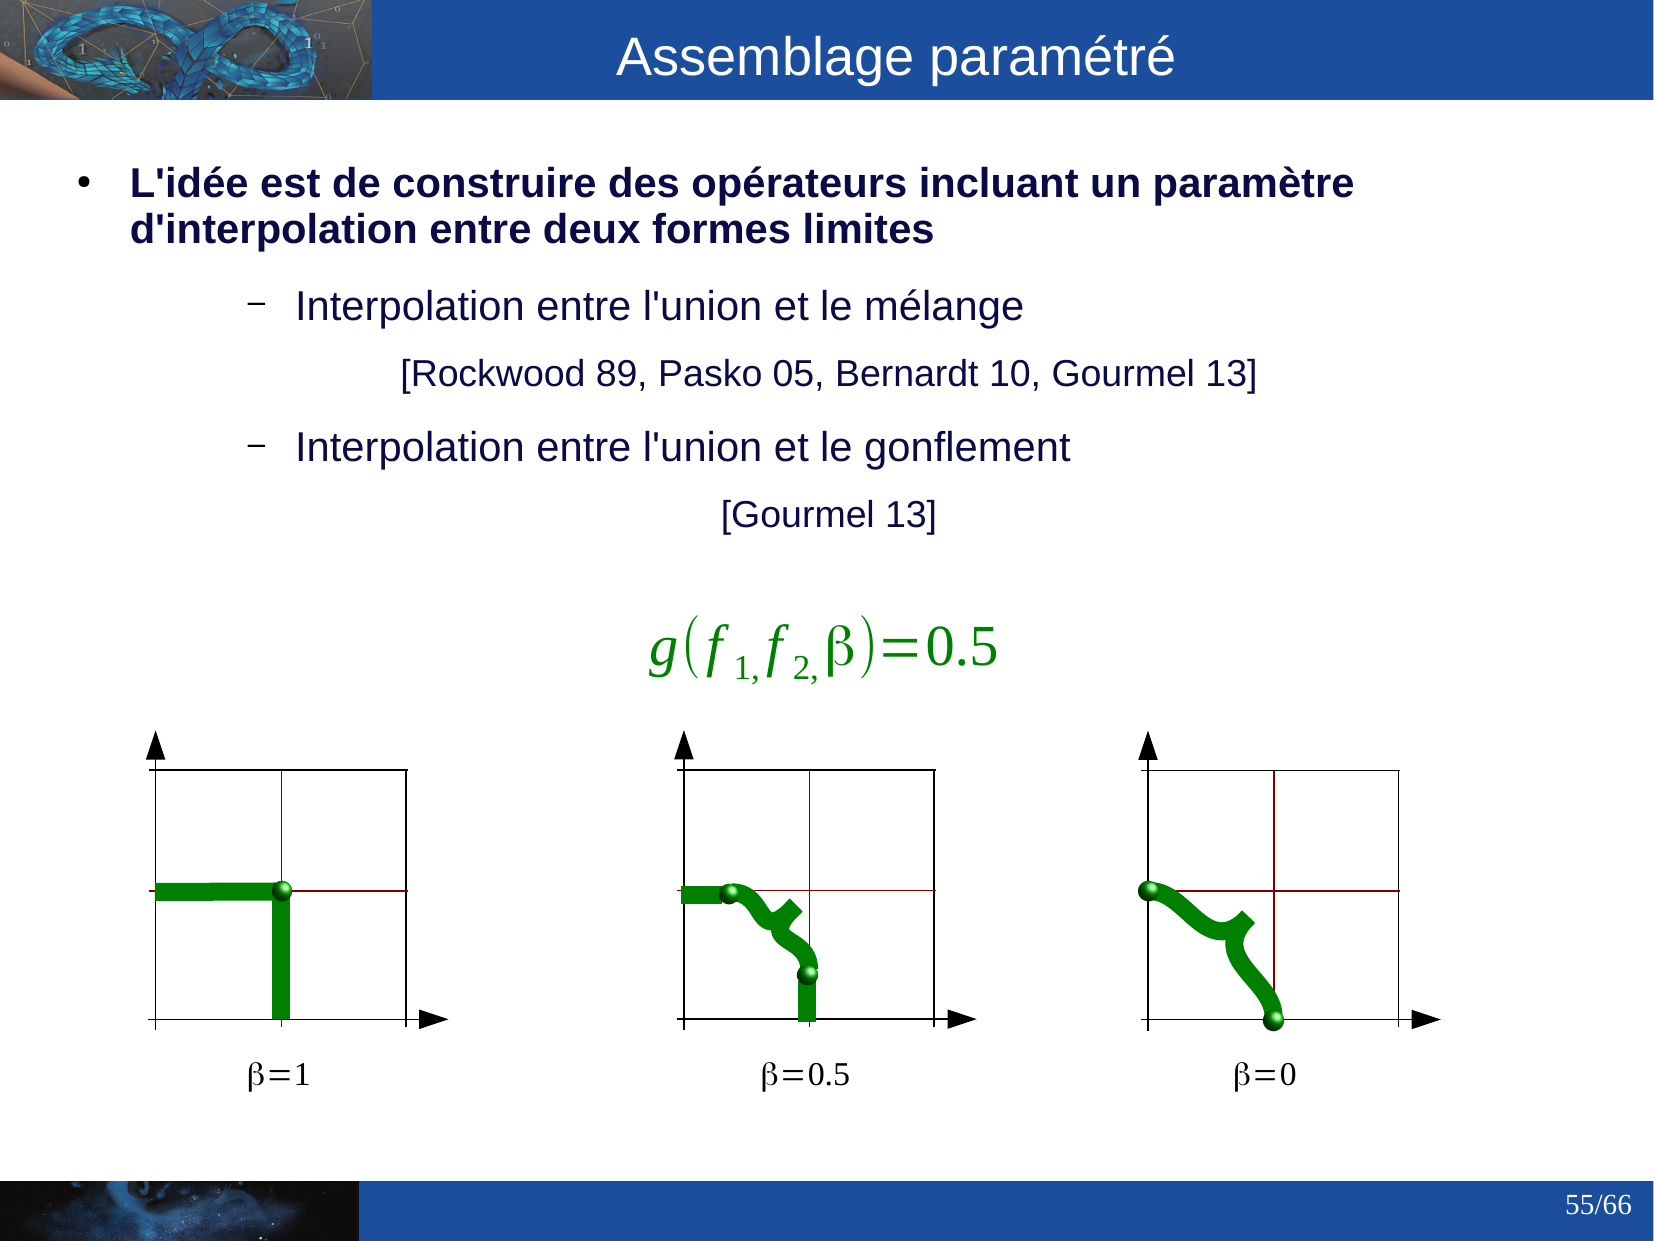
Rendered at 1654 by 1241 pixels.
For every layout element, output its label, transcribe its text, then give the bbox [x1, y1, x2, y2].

picture [0, 0, 1654, 100]
picture [0, 1181, 1654, 1241]
chart [1229, 1056, 1301, 1095]
chart [756, 1056, 855, 1095]
title Assemblage paramétré [387, 10, 1407, 102]
list L'idée est de construire des opérateurs incluant un paramètre d'interpolation entre deux formes limites Interpolation entre l'union et le mélange [Rockwood 89, Pasko 05, Bernardt 10, Gourmel 13] Interpolation entre l'union et le gonflement [Gourmel 13] [58, 159, 1600, 1145]
chart [243, 1056, 315, 1095]
chart [639, 612, 1006, 687]
